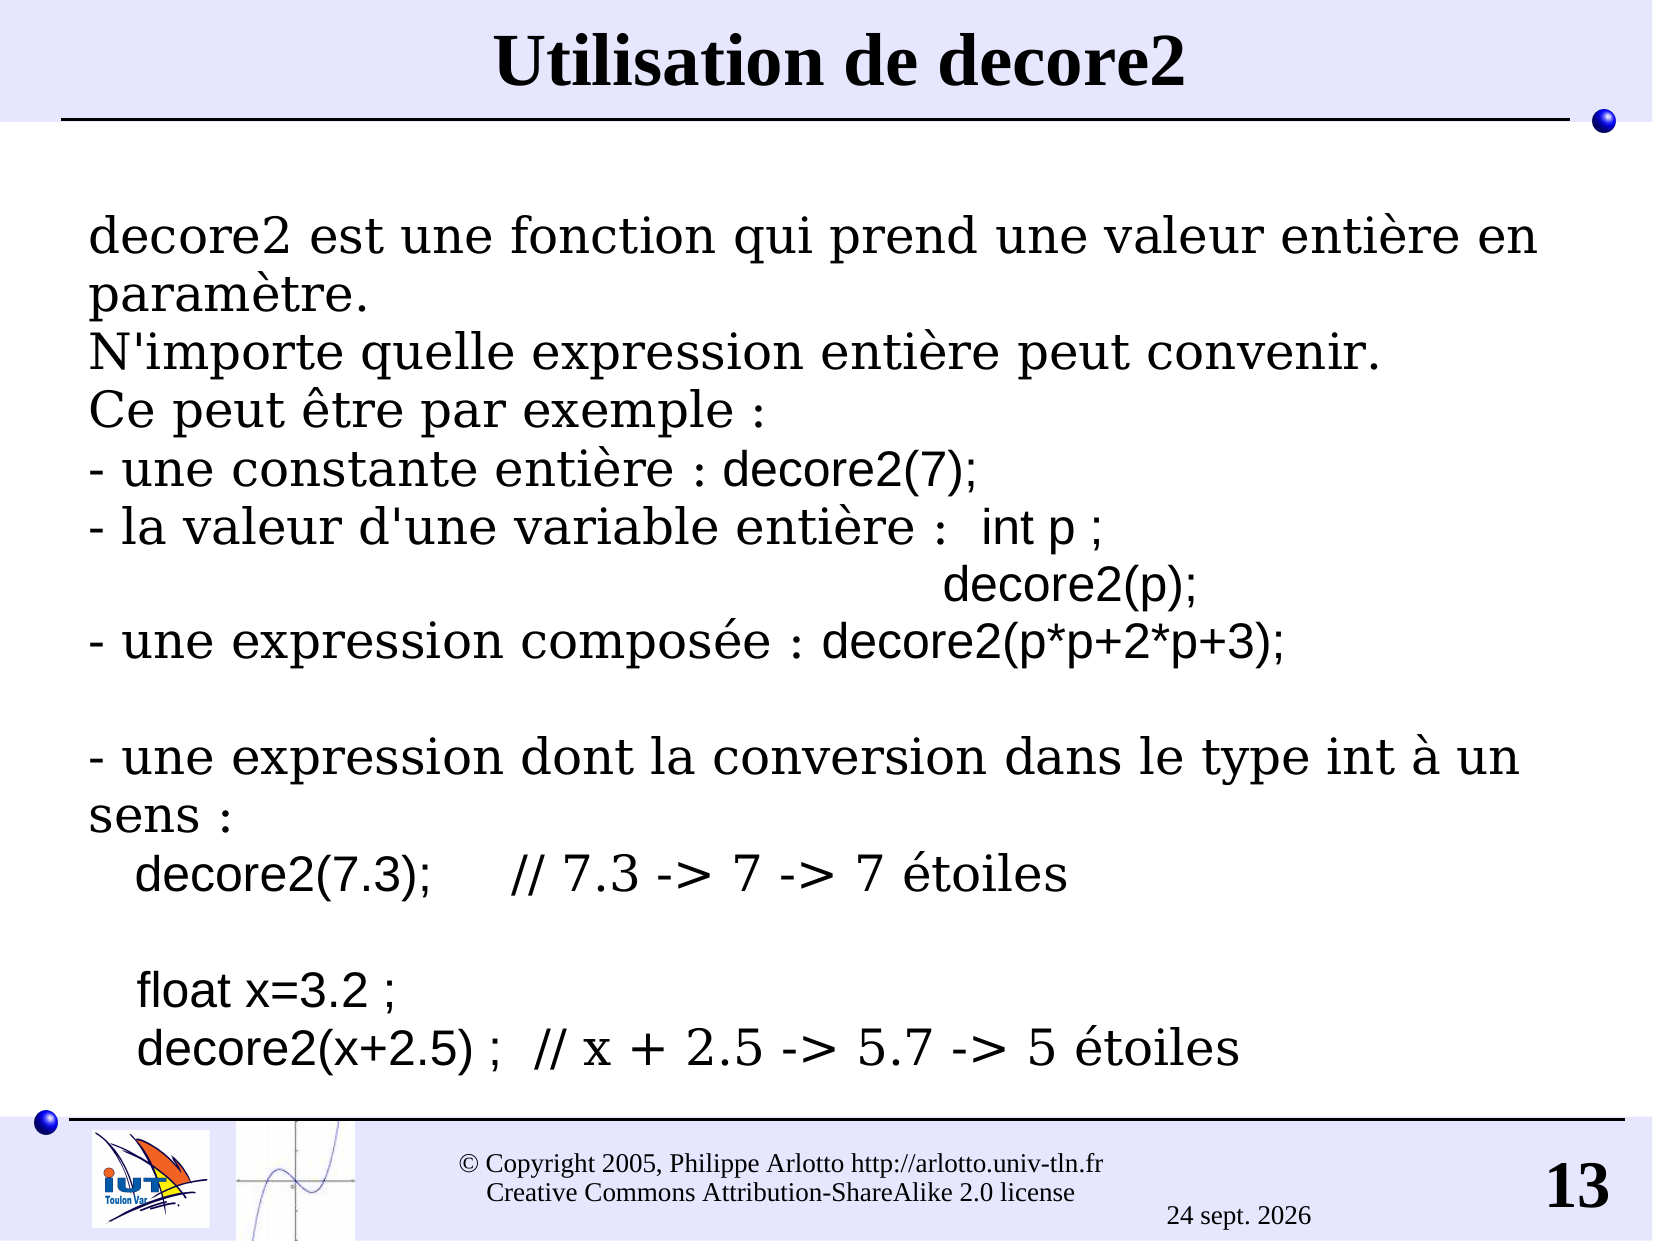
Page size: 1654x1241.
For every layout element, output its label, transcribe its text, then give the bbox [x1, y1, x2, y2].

text_box decore2 est une fonction qui prend une valeur entière en paramètre. N'importe quelle expression entière peut convenir. Ce peut être par exemple : - une constante entière : decore2(7); - la valeur d'une variable entière : int p ; decore2(p); - une expression composée : decore2(p*p+2*p+3); - une expression dont la conversion dans le type int à un sens : decore2(7.3); // 7.3 -> 7 -> 7 étoiles float x=3.2 ; decore2(x+2.5) ; // x + 2.5 -> 5.7 -> 5 étoiles [88, 206, 1556, 1078]
title Utilisation de decore2 [95, 14, 1585, 107]
picture [236, 1121, 355, 1241]
